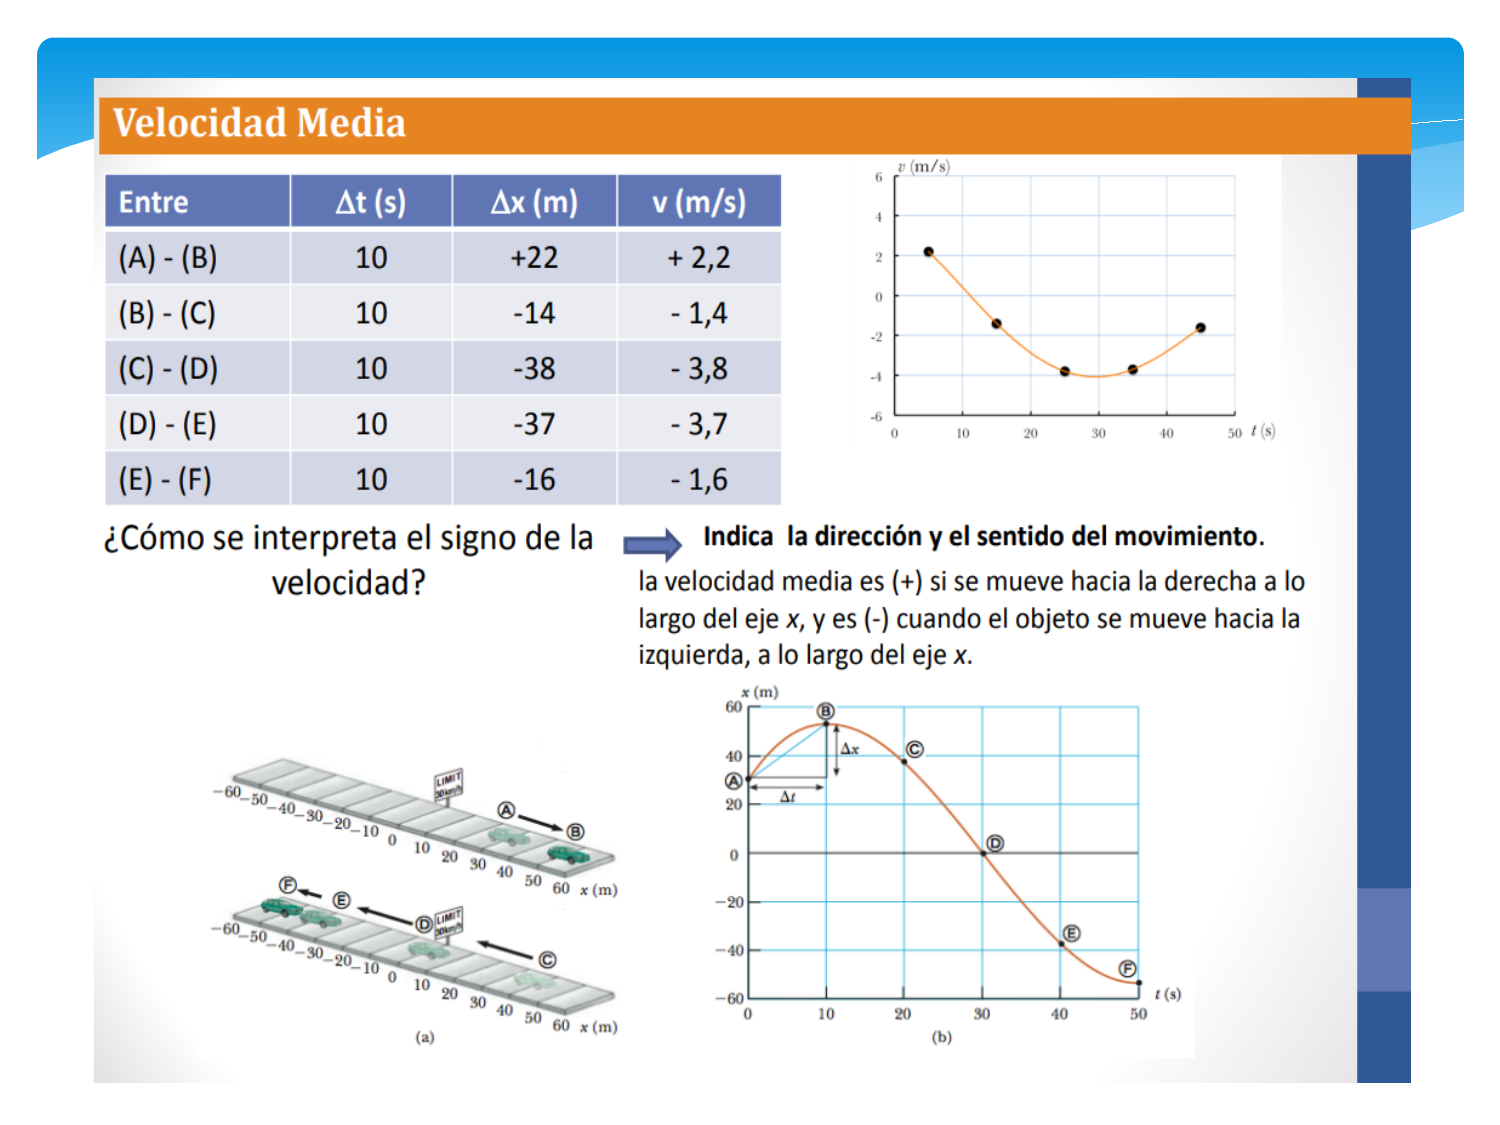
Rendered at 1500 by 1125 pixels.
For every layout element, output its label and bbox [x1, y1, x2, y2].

picture [93, 78, 1411, 1083]
